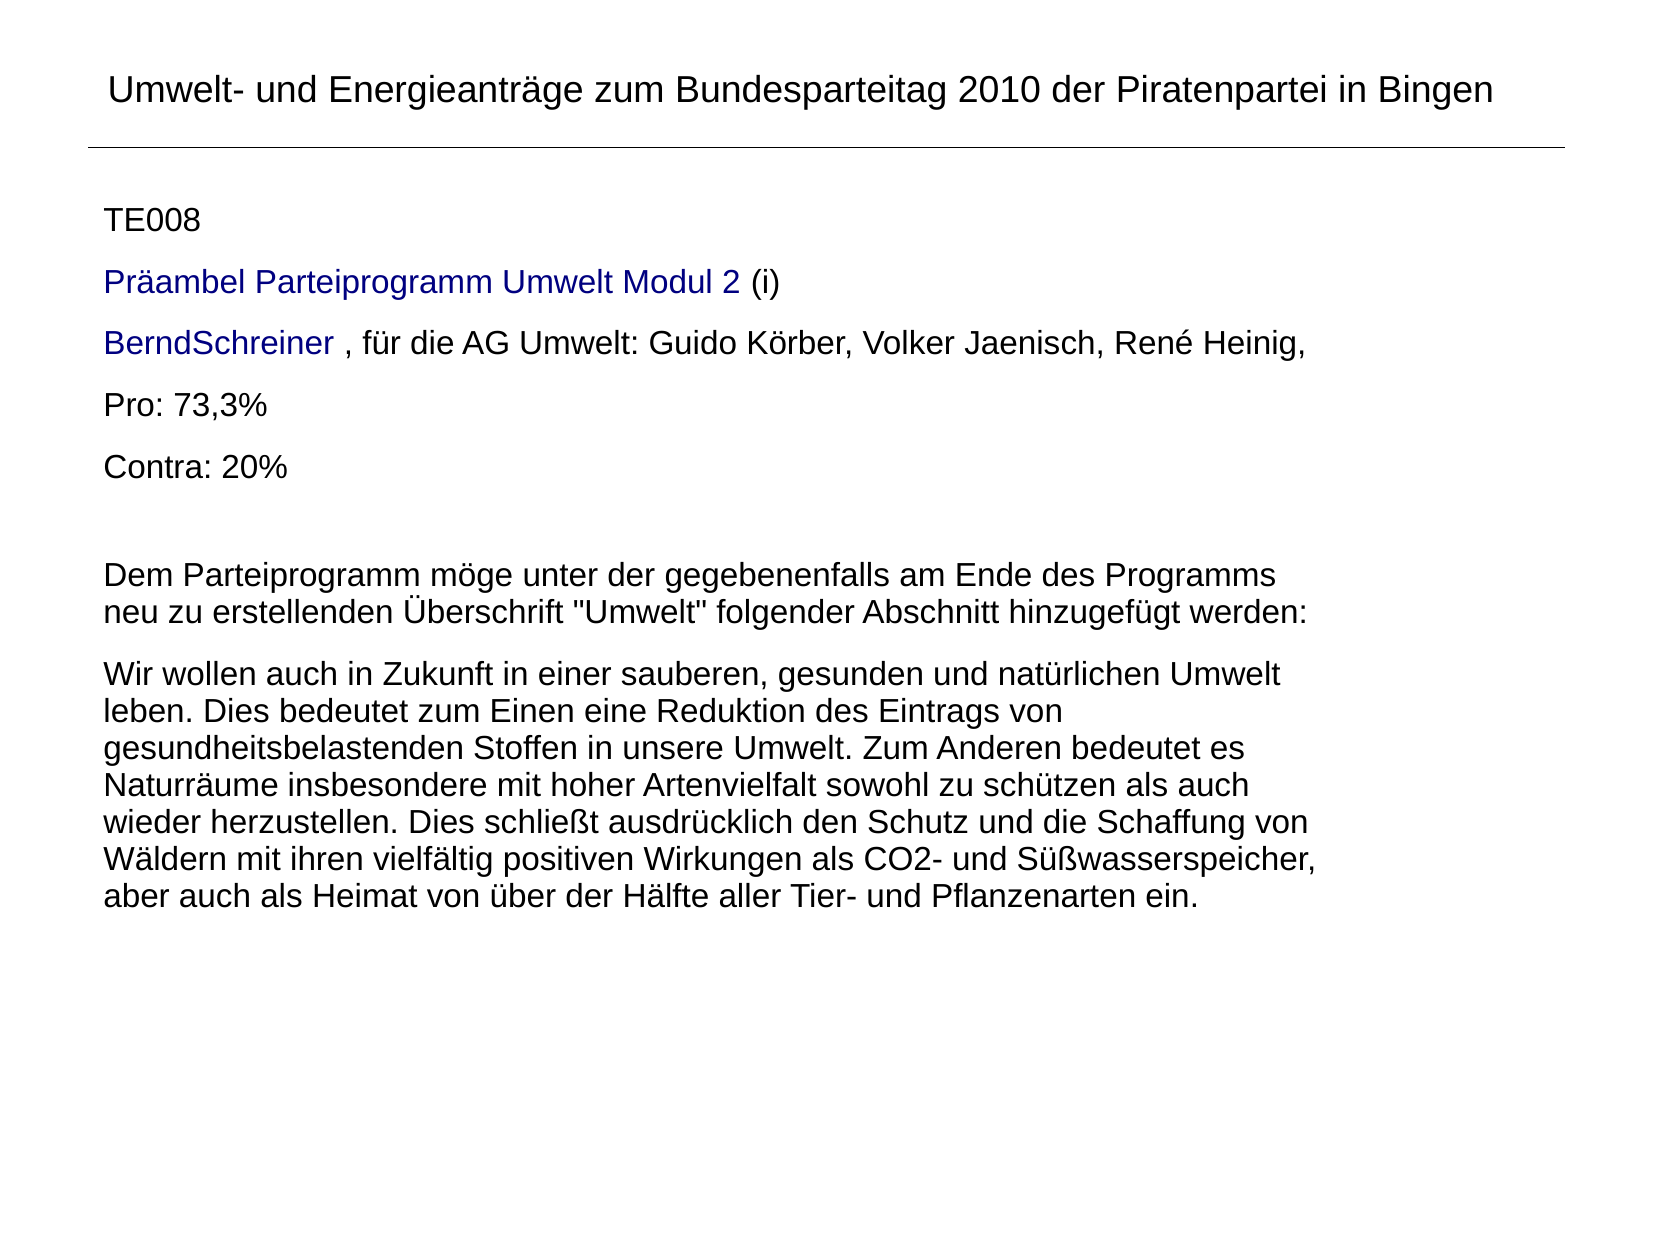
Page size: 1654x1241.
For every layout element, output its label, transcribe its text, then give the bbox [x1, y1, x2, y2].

text_box TE008 Präambel Parteiprogramm Umwelt Modul 2 (i) BerndSchreiner , für die AG Umwelt: Guido Körber, Volker Jaenisch, René Heinig, Pro: 73,3% Contra: 20% [88, 193, 1565, 542]
text_box Dem Parteiprogramm möge unter der gegebenenfalls am Ende des Programms neu zu erstellenden Überschrift "Umwelt" folgender Abschnitt hinzugefügt werden: Wir wollen auch in Zukunft in einer sauberen, gesunden und natürlichen Umwelt leben. Dies bedeutet zum Einen eine Reduktion des Eintrags von gesundheitsbelastenden Stoffen in unsere Umwelt. Zum Anderen bedeutet es Naturräume insbesondere mit hoher Artenvielfalt sowohl zu schützen als auch wieder herzustellen. Dies schließt ausdrücklich den Schutz und die Schaffung von Wäldern mit ihren vielfältig positiven Wirkungen als CO2- und Süßwasserspeicher, aber auch als Heimat von über der Hälfte aller Tier- und Pflanzenarten ein. [88, 549, 1354, 1093]
